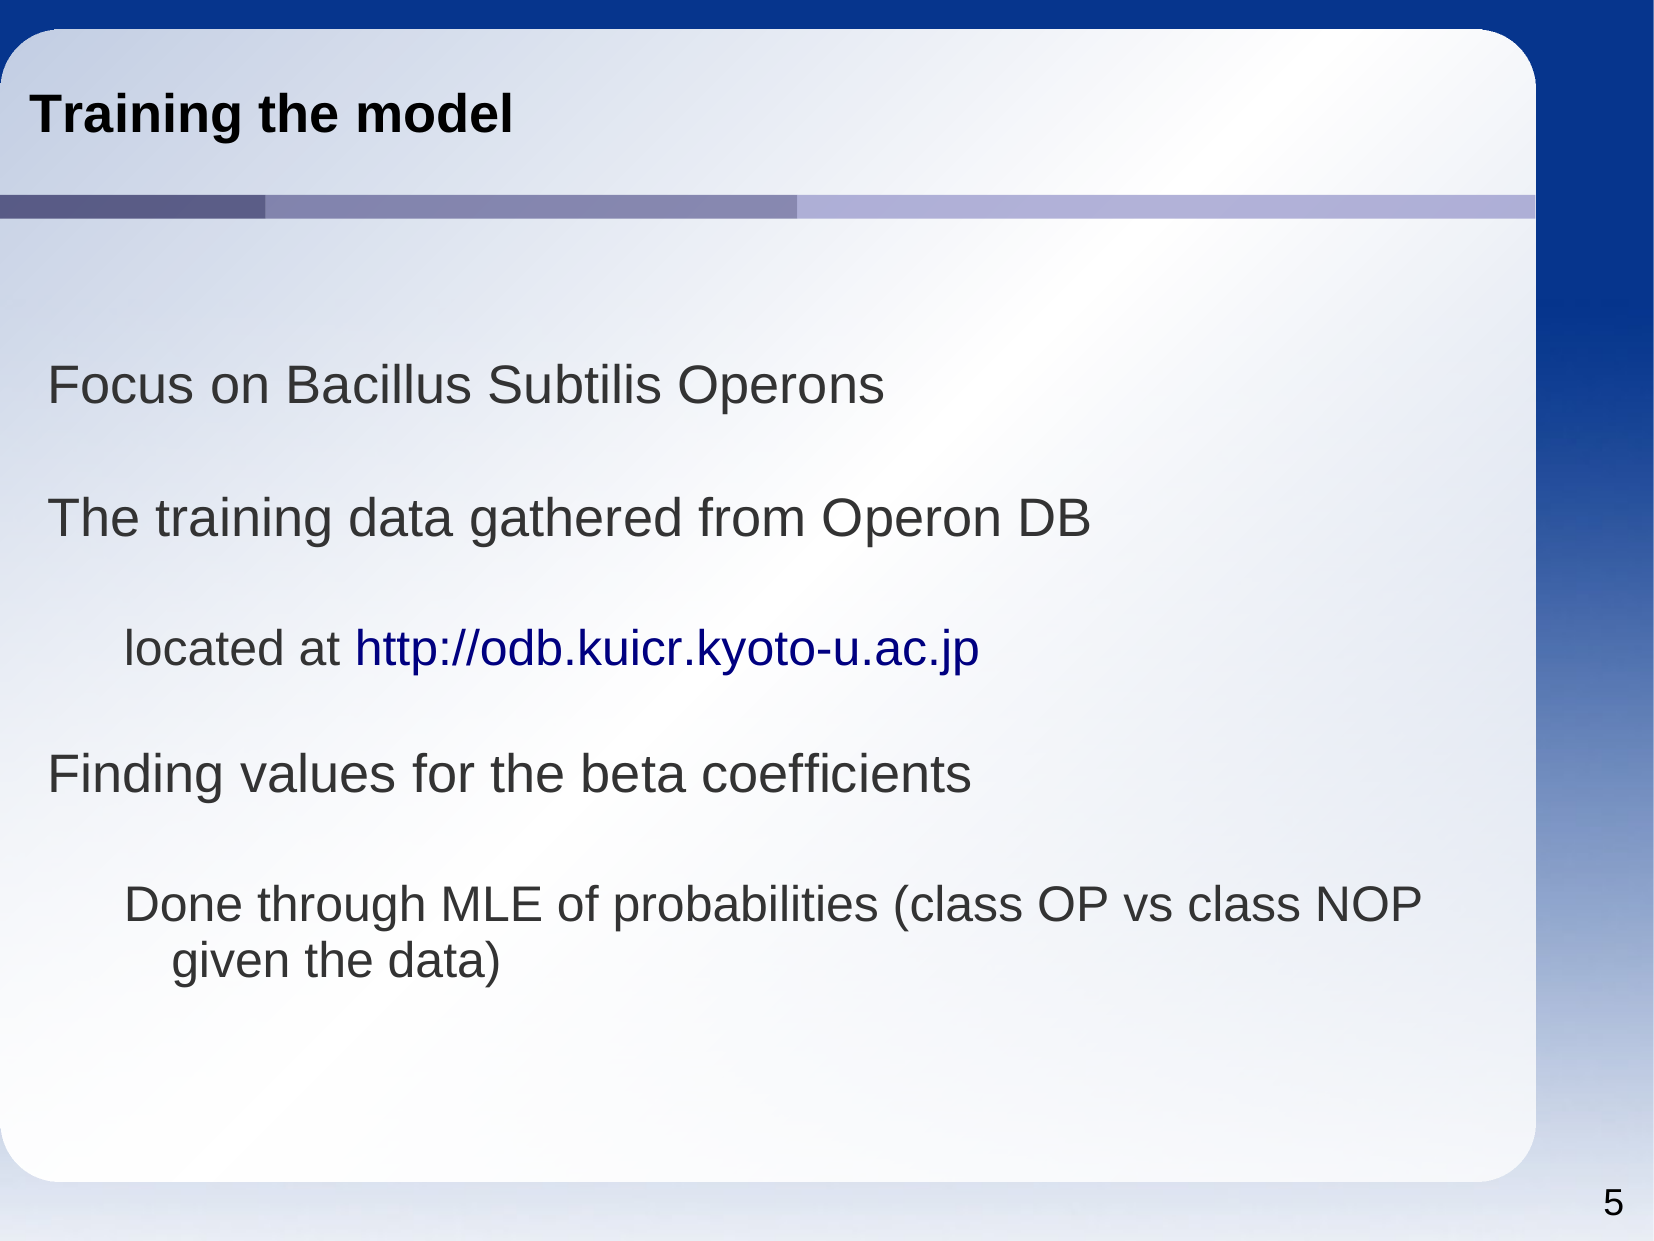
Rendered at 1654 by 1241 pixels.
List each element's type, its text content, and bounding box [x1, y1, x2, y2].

chart [771, 590, 890, 650]
list Focus on Bacillus Subtilis Operons The training data gathered from Operon DB located at http://odb.kuicr.kyoto-u.ac.jp Finding values for the beta coefficients Done through MLE of probabilities (class OP vs class NOP given the data) [29, 354, 1506, 1152]
title Training the model [29, 49, 1506, 178]
picture [0, 0, 1654, 1241]
